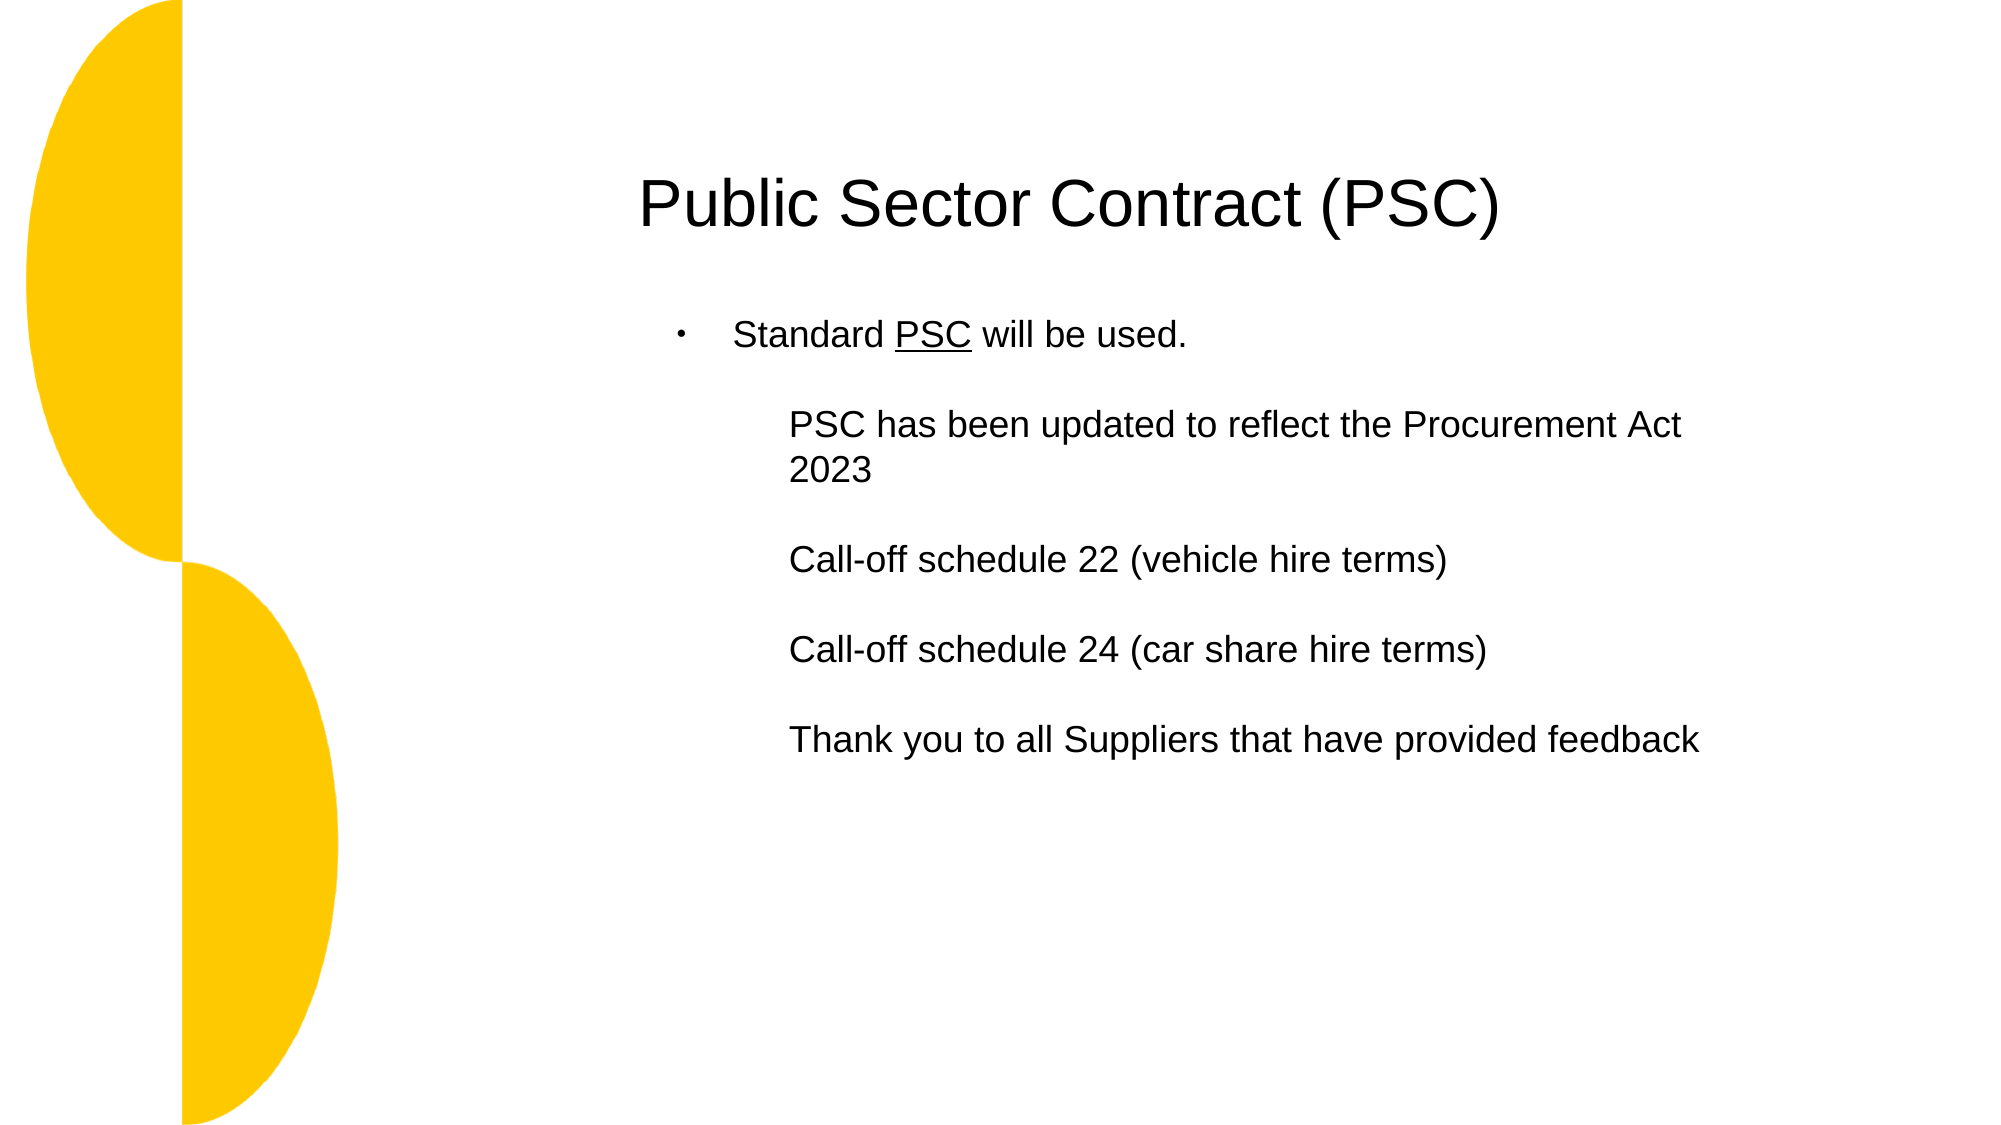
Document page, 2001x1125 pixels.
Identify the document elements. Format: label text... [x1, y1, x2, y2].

text_box Public Sector Contract (PSC) [618, 139, 1854, 279]
text_box Standard PSC will be used. PSC has been updated to reflect the Procurement Act 2023 Call-off schedule 22 (vehicle hire terms) Call-off schedule 24 (car share hire terms) Thank you to all Suppliers that have provided feedback [618, 289, 1770, 989]
